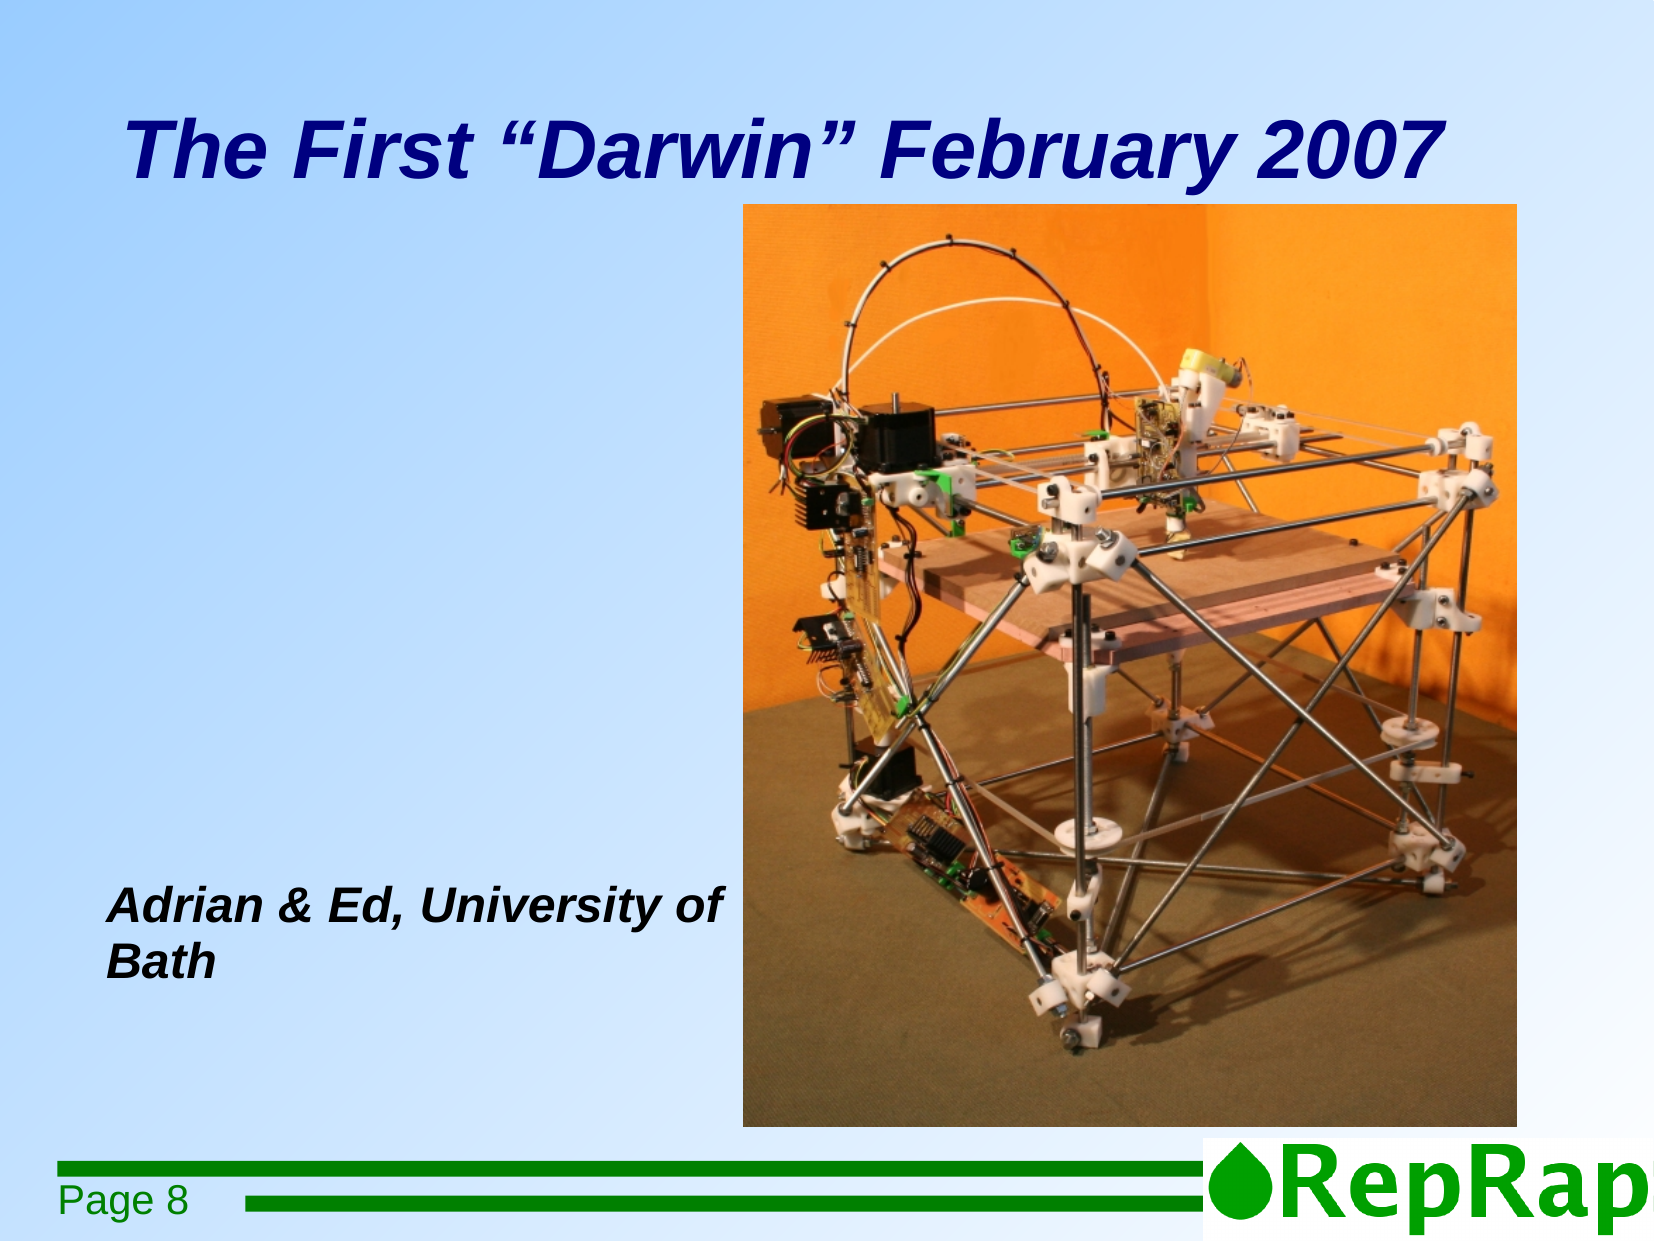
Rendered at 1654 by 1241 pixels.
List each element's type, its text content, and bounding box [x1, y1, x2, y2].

text_box Adrian & Ed, University of Bath [106, 734, 756, 1131]
picture [1203, 1138, 1654, 1241]
title The First “Darwin” February 2007 [121, 46, 1534, 254]
picture [743, 204, 1517, 1127]
